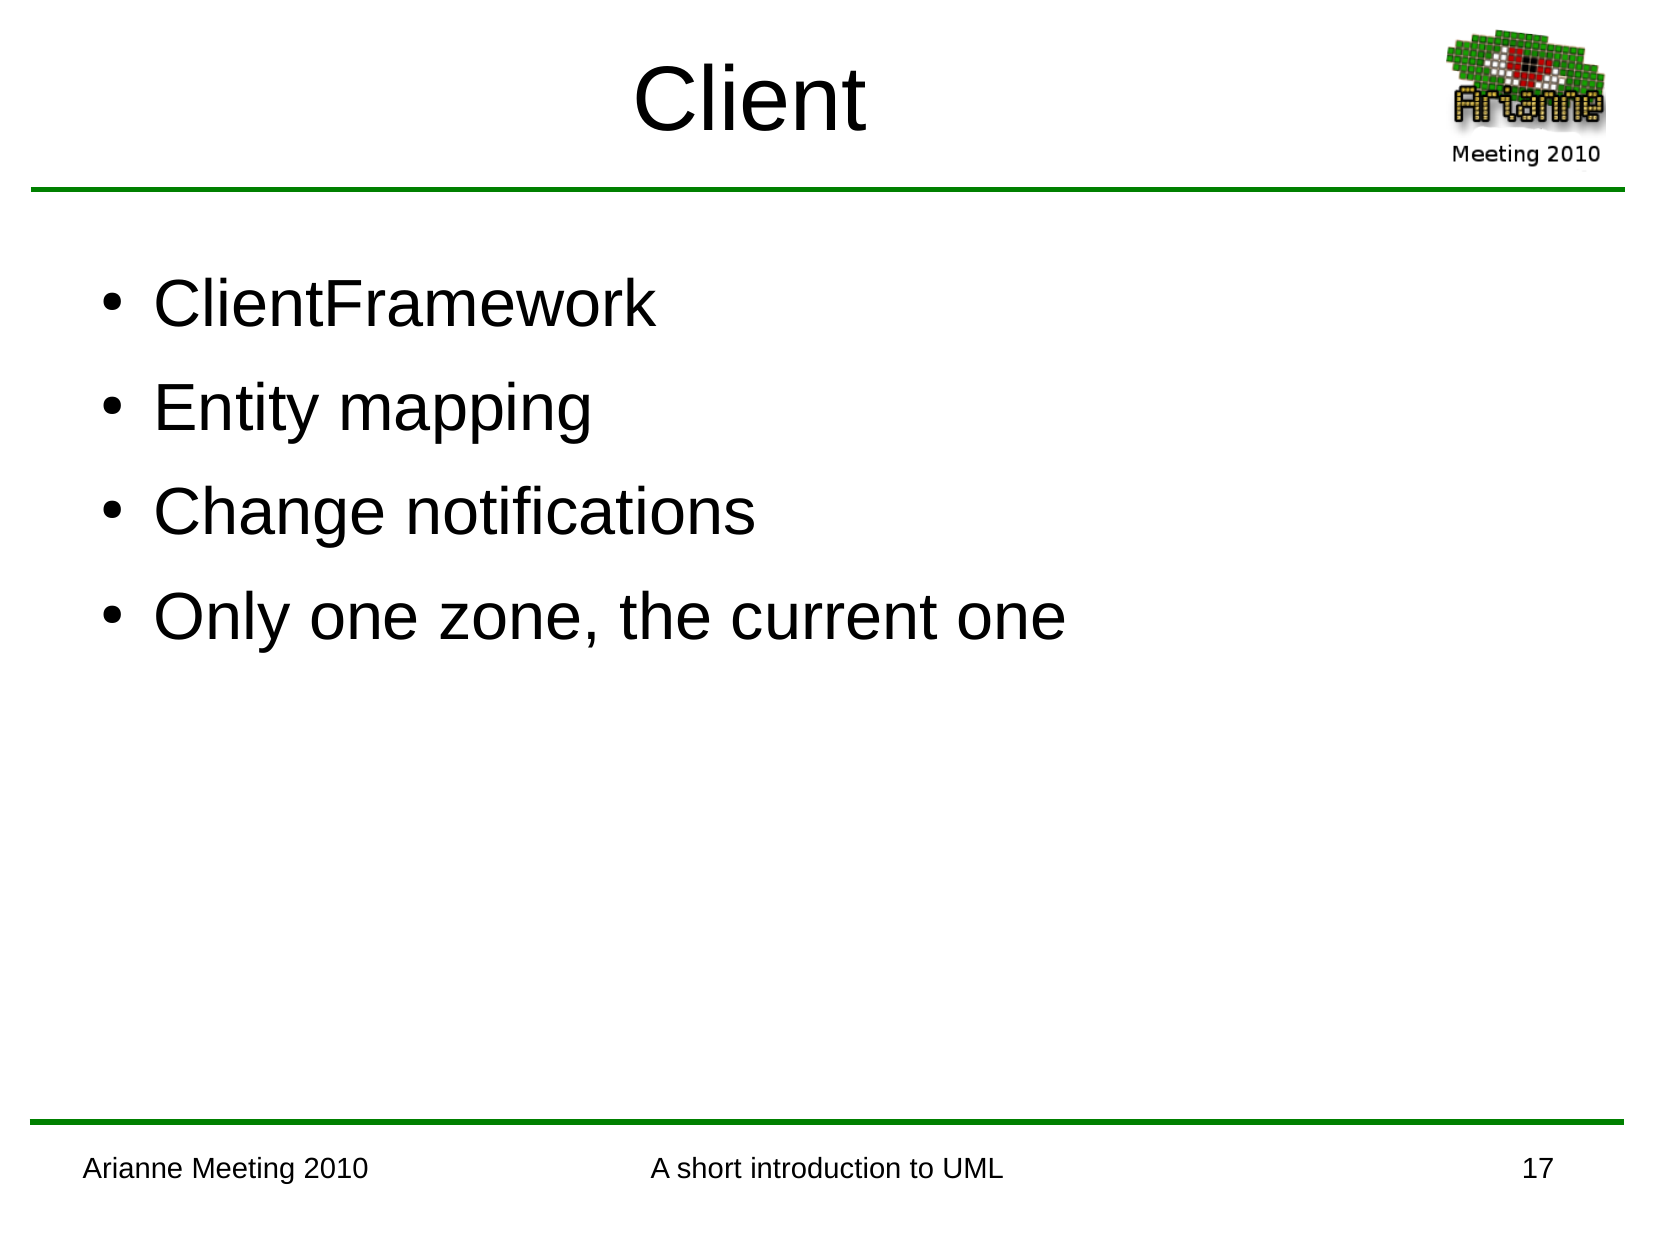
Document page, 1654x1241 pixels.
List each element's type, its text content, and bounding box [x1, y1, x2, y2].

title Client [82, 47, 1418, 150]
picture [1446, 29, 1606, 178]
list ClientFramework Entity mapping Change notifications Only one zone, the current one [82, 265, 1571, 1109]
